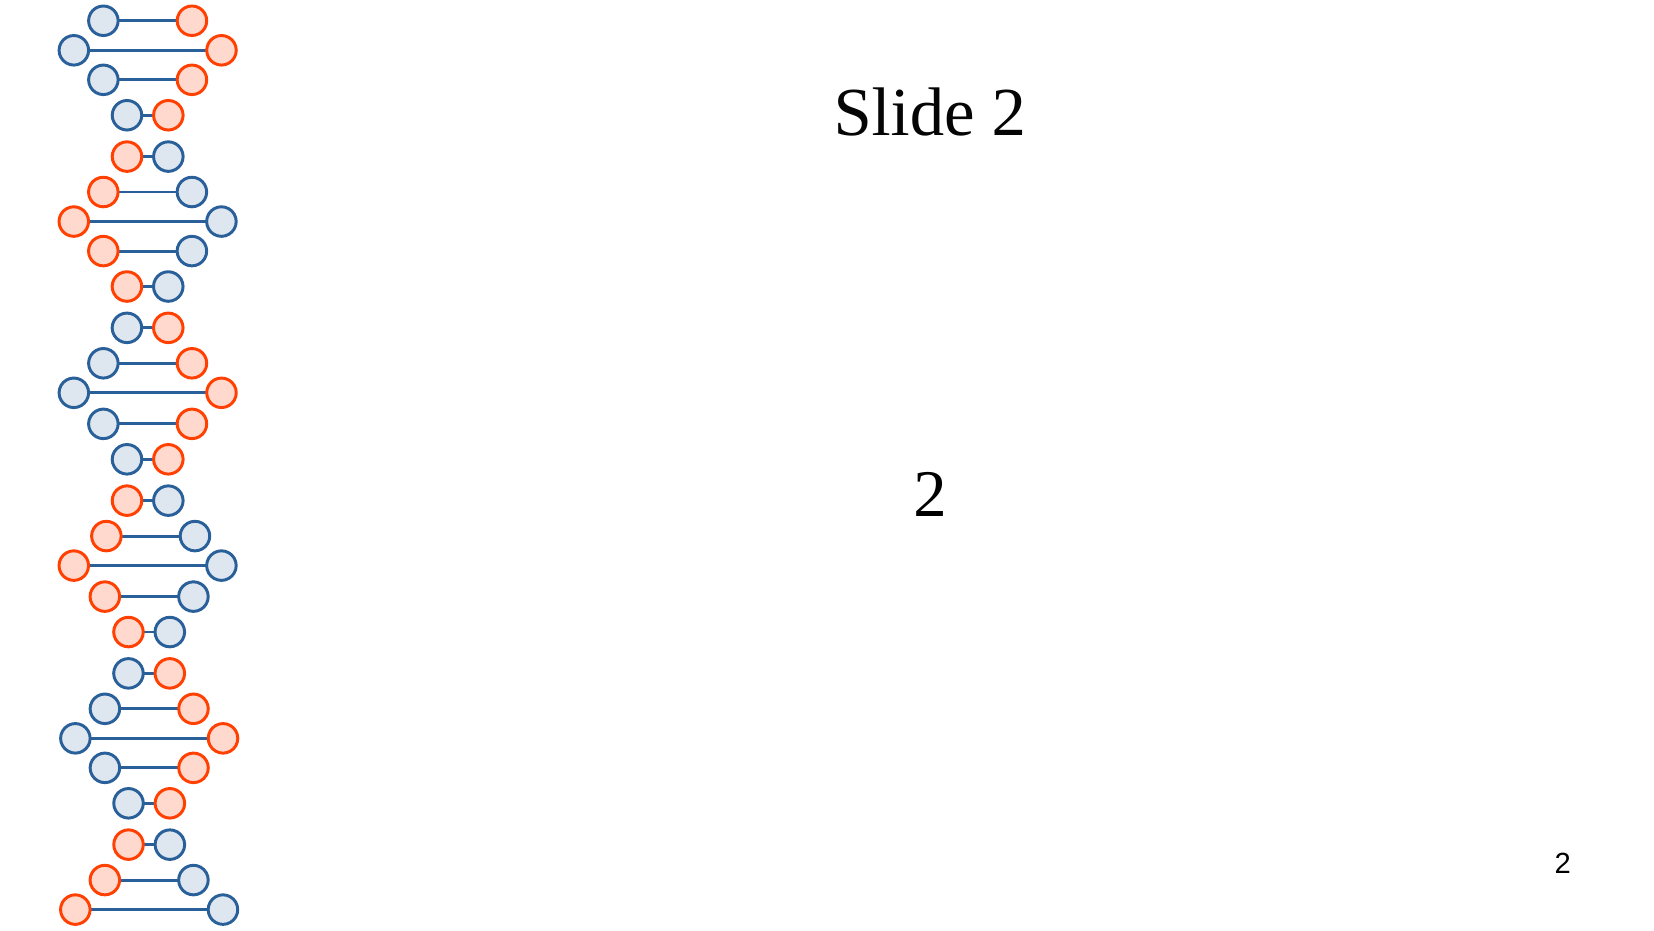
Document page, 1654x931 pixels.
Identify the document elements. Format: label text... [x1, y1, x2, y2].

title Slide 2 [265, 35, 1595, 189]
subtitle 2 [265, 224, 1595, 764]
